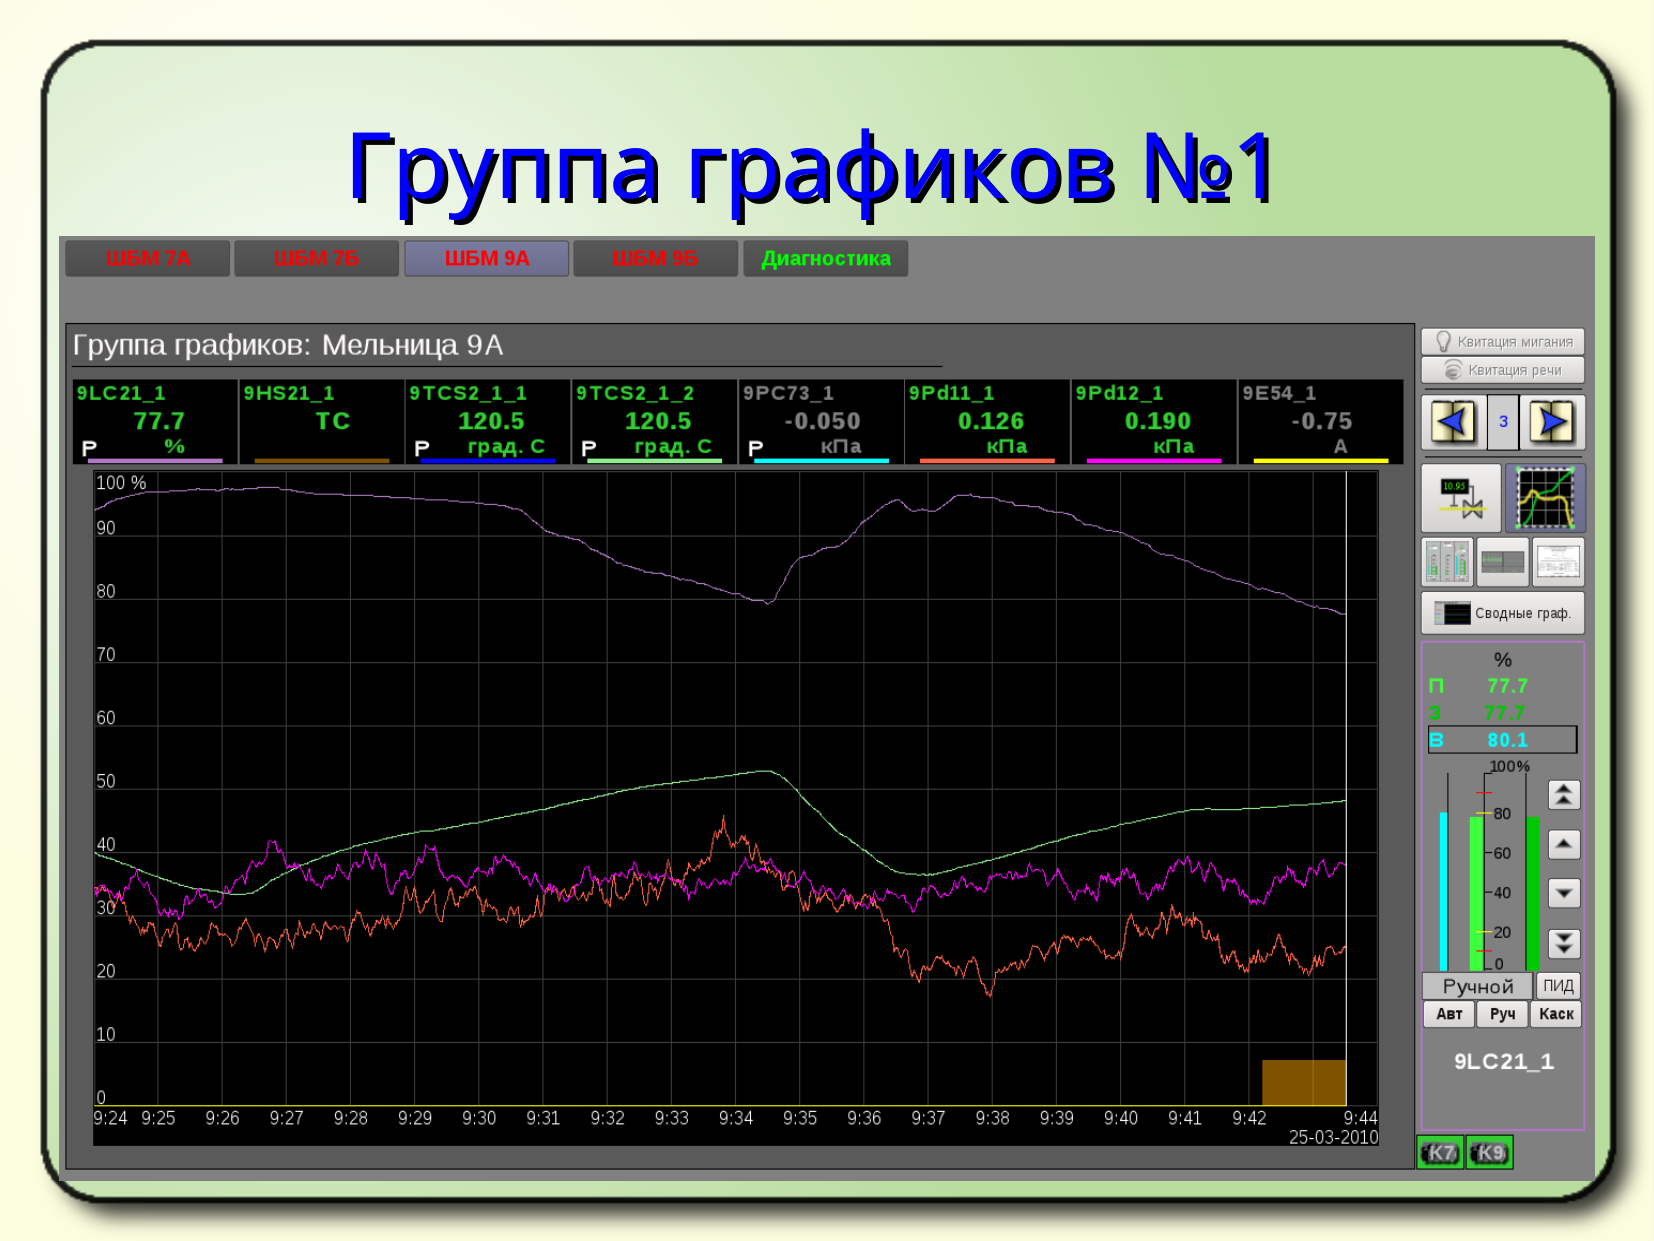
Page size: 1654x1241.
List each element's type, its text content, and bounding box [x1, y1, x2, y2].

title Группа графиков №1 [328, 88, 1301, 234]
picture [0, 0, 1654, 1241]
